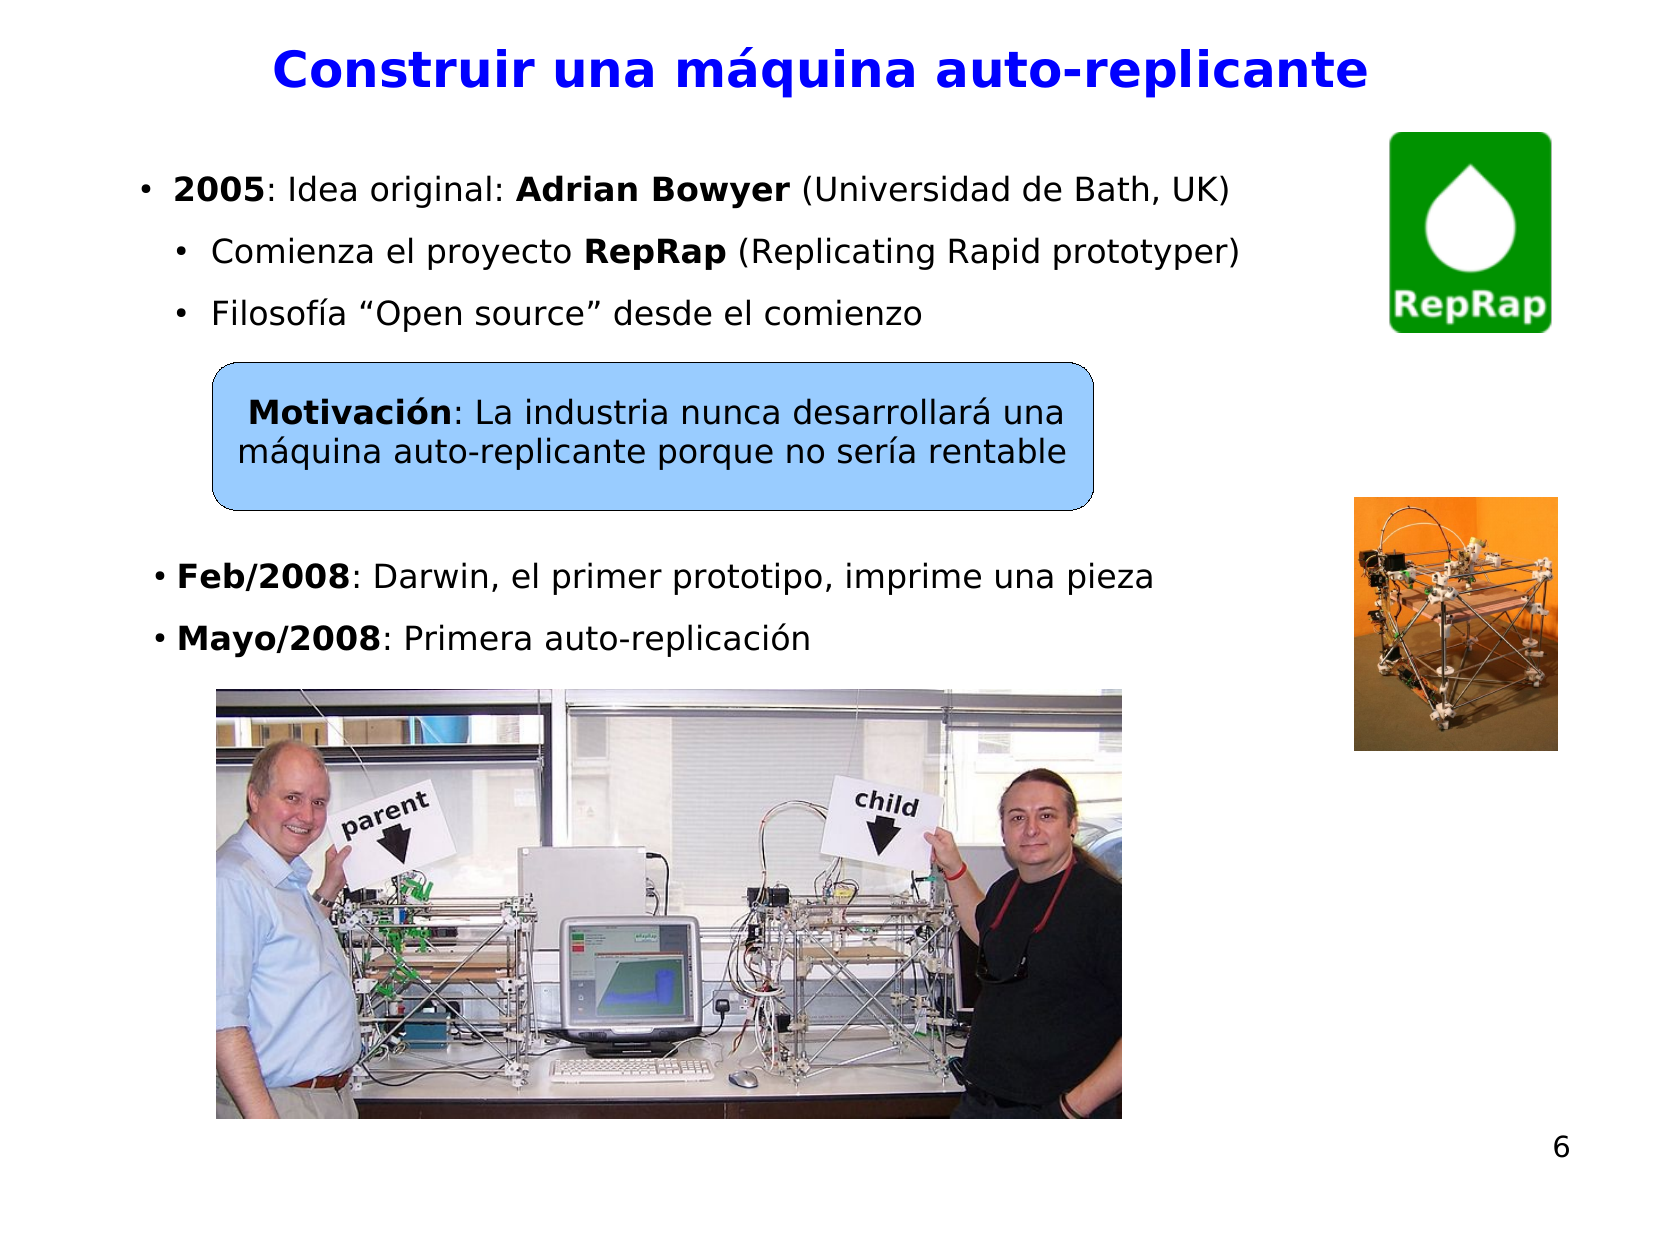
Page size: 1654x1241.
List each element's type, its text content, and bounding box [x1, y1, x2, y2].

picture [1354, 497, 1558, 752]
picture [1371, 132, 1572, 333]
text_box Construir una máquina auto-replicante [257, 33, 1386, 107]
text_box Motivación: La industria nunca desarrollará una máquina auto-replicante porque no sería rentable [222, 386, 1173, 546]
text_box Feb/2008: Darwin, el primer prototipo, imprime una pieza Mayo/2008: Primera auto-replicación [139, 549, 1312, 666]
text_box [212, 362, 1094, 506]
picture [216, 689, 1122, 1119]
text_box 2005: Idea original: Adrian Bowyer (Universidad de Bath, UK) Comienza el proyecto RepRap (Replicating Rapid prototyper) Filosofía “Open source” desde el comienzo [125, 162, 1298, 341]
